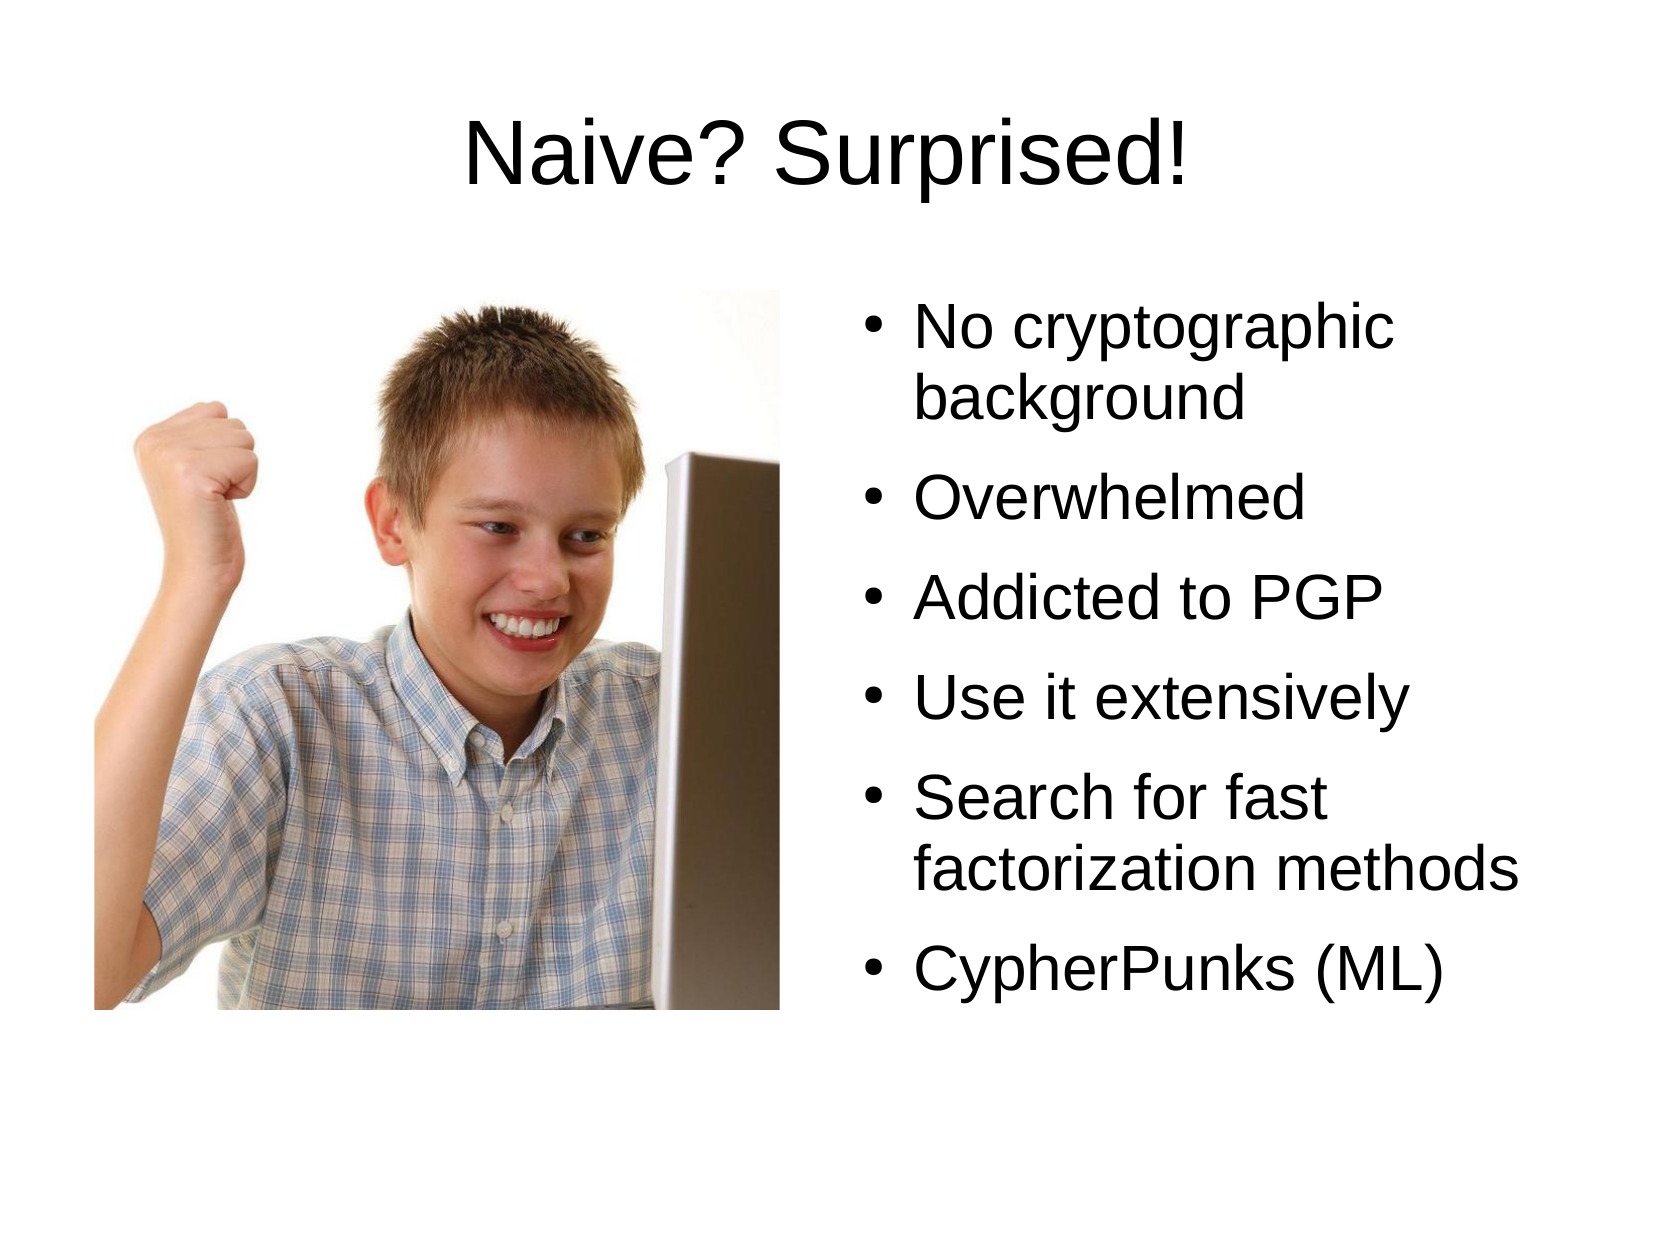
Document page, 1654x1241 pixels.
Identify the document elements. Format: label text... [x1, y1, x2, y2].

title Naive? Surprised! [82, 49, 1571, 257]
picture [94, 290, 780, 1010]
list No cryptographic background Overwhelmed Addicted to PGP Use it extensively Search for fast factorization methods CypherPunks (ML) [845, 290, 1572, 1010]
